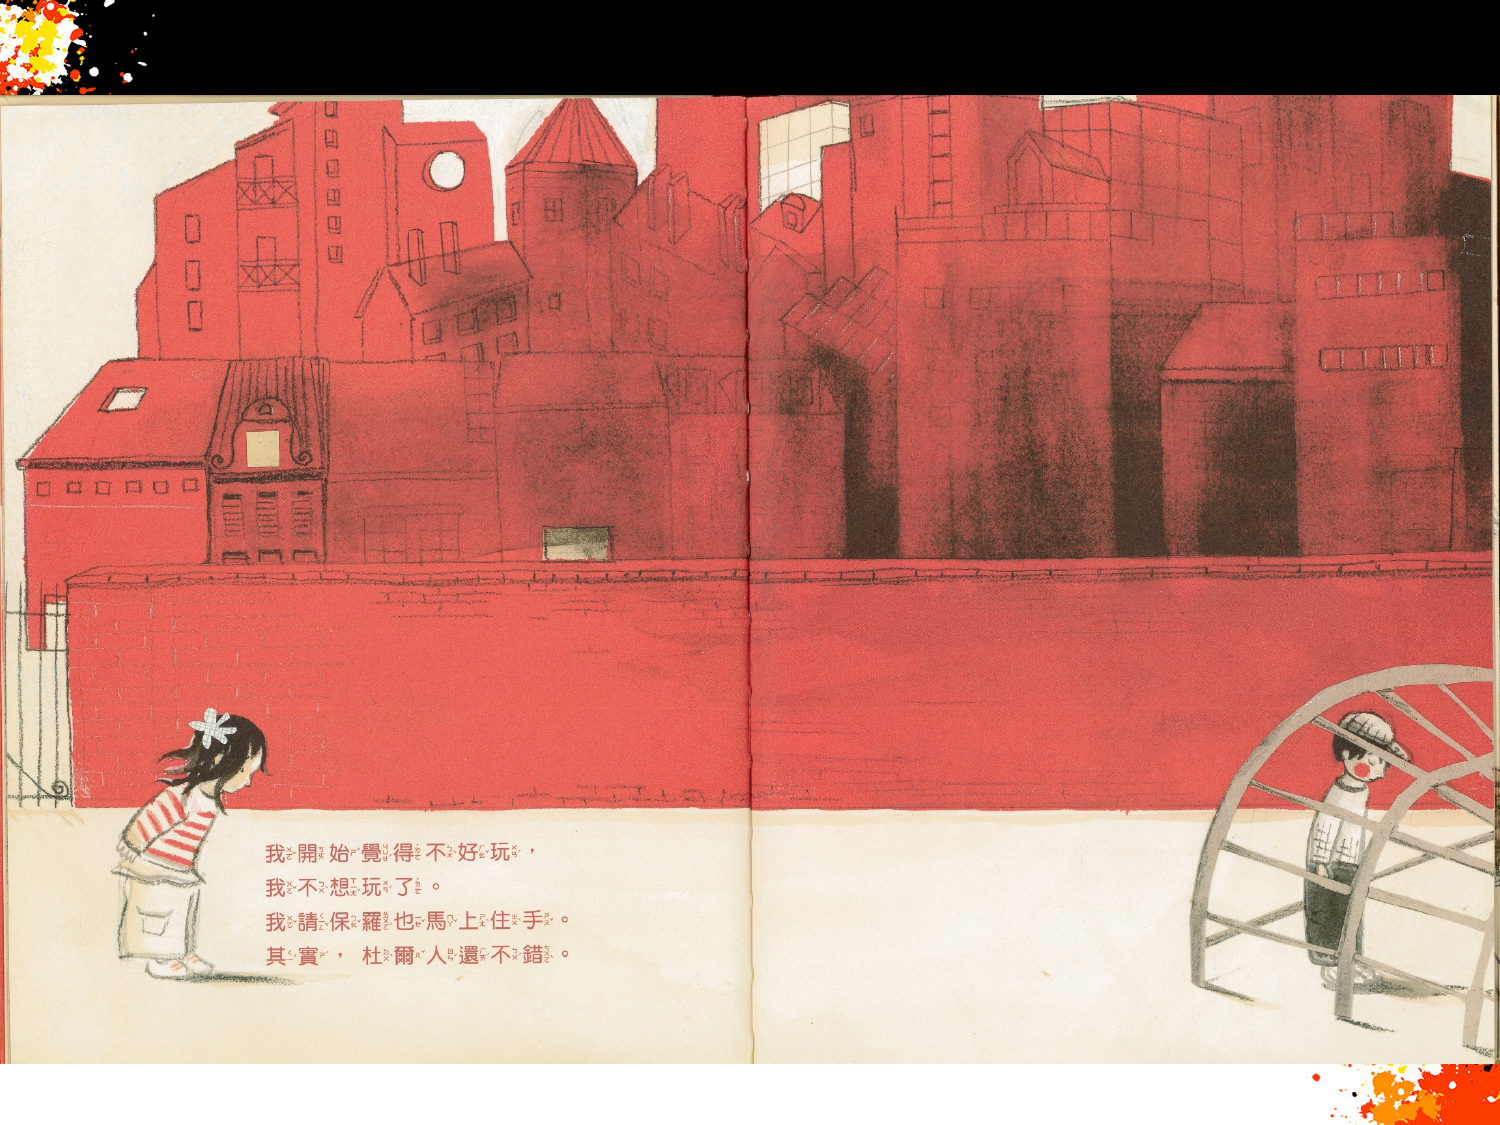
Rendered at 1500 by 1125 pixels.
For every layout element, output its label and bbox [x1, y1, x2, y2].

picture [0, 95, 1500, 1064]
